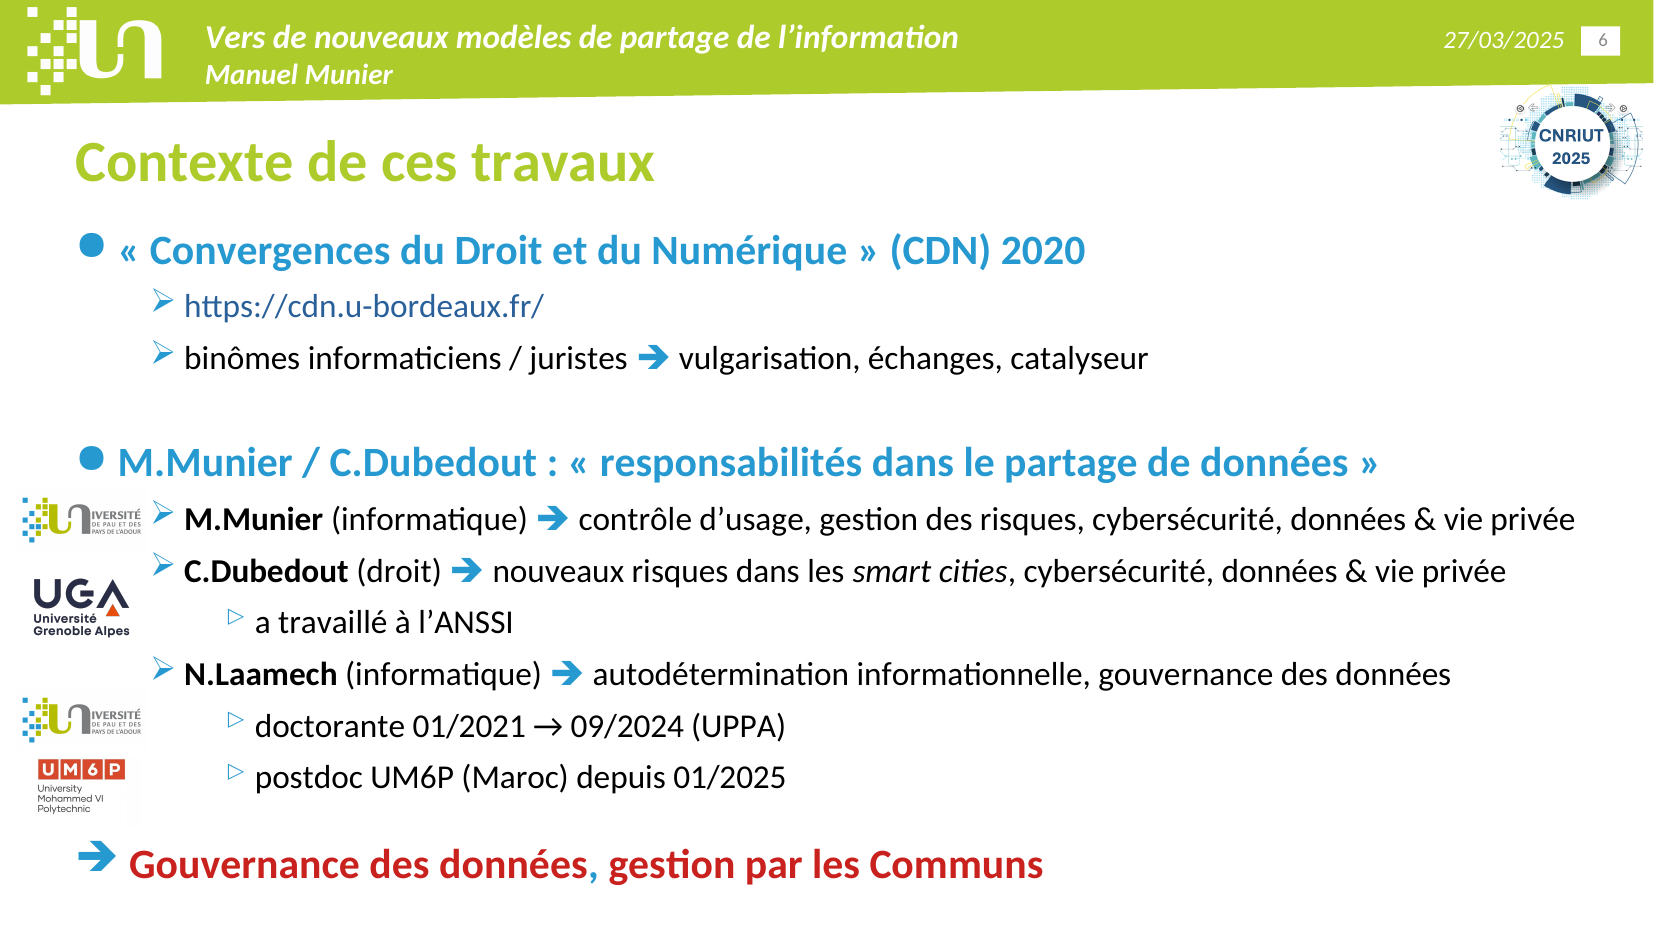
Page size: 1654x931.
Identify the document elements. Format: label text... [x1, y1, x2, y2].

picture [15, 690, 148, 827]
text_box Contexte de ces travaux « Convergences du Droit et du Numérique » (CDN) 2020 https://cdn.u-bordeaux.fr/ binômes informaticiens / juristes ➔ vulgarisation, échanges, catalyseur M.Munier / C.Dubedout : « responsabilités dans le partage de données » M.Munier (informatique) ➔ contrôle d’usage, gestion des risques, cybersécurité, données & vie privée C.Dubedout (droit) ➔ nouveaux risques dans les smart cities, cybersécurité, données & vie privée a travaillé à l’ANSSI N.Laamech (informatique) ➔ autodétermination informationnelle, gouvernance des données doctorante 01/2021 → 09/2024 (UPPA) postdoc UM6P (Maroc) depuis 01/2025 Gouvernance des données, gestion par les Communs [60, 115, 1602, 895]
text_box [0, 0, 1654, 105]
text_box Vers de nouveaux modèles de partage de l’information Manuel Munier [190, 7, 1187, 99]
picture [20, 0, 167, 101]
text_box 27/03/2025 [1175, 16, 1580, 62]
picture [1500, 84, 1643, 201]
picture [33, 578, 130, 638]
picture [15, 490, 148, 550]
text_box <numéro> [1236, 14, 1623, 65]
